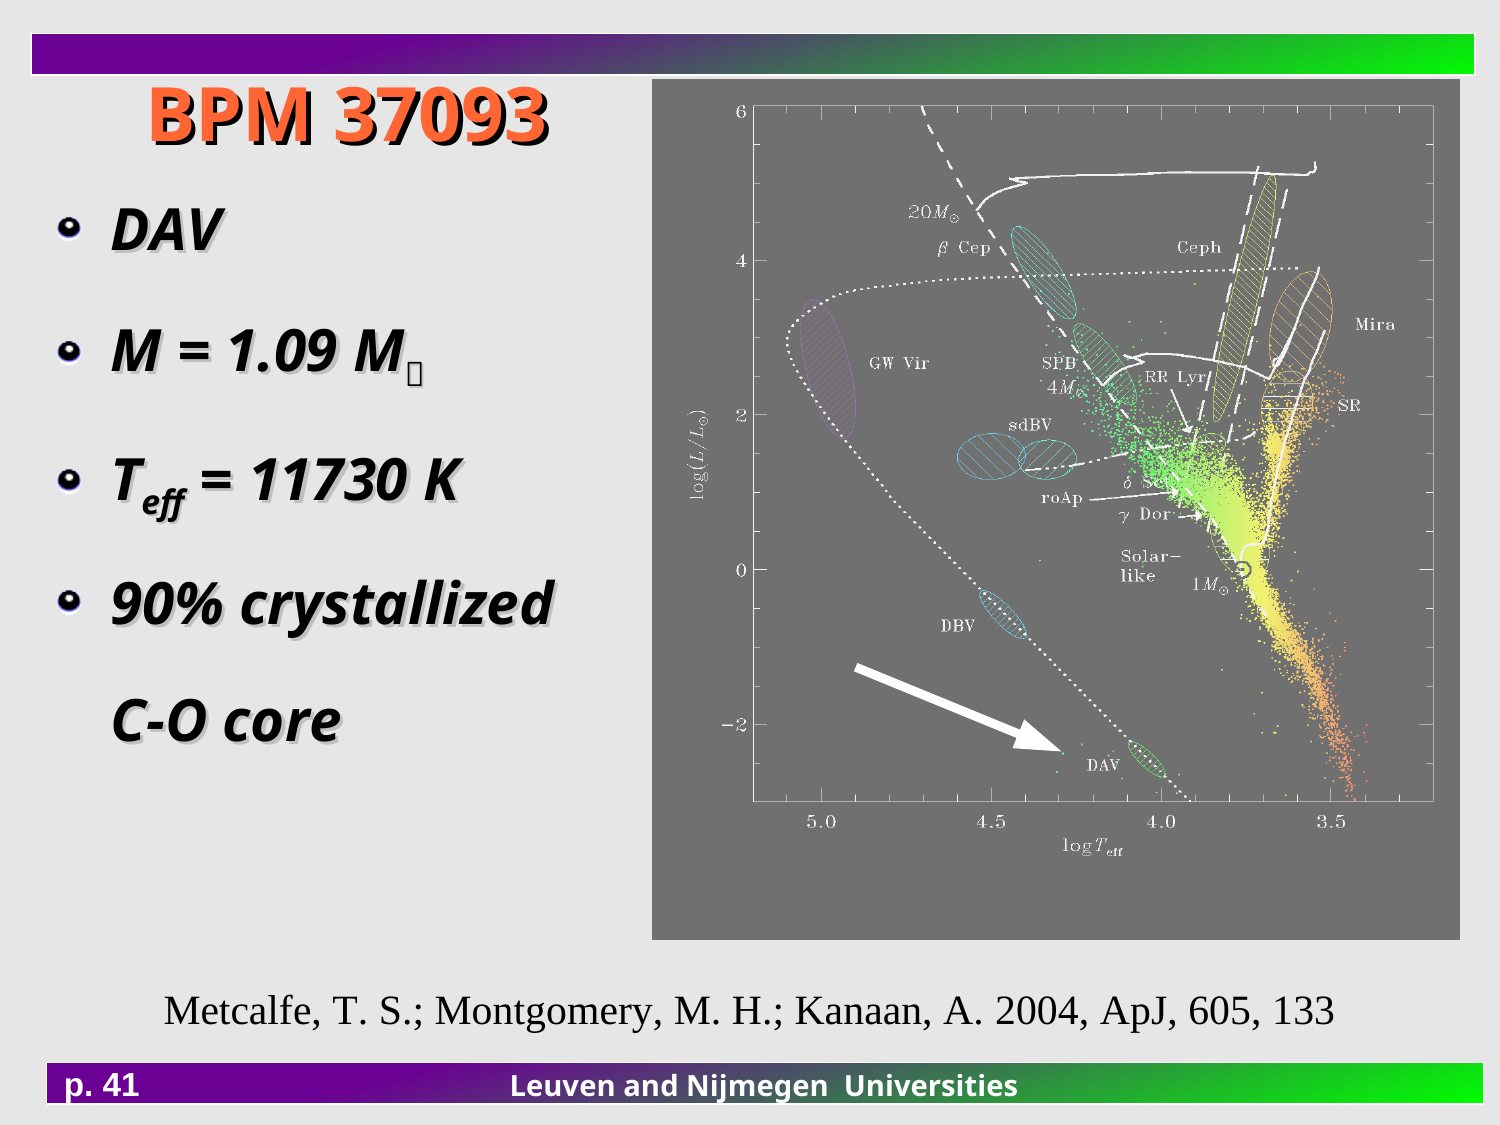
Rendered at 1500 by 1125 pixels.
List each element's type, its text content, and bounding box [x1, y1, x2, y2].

text_box Metcalfe, T. S.; Montgomery, M. H.; Kanaan, A. 2004, ApJ, 605, 133 [151, 975, 1348, 1094]
picture [652, 79, 1460, 940]
list DAV M = 1.09 M Teff = 11730 K 90% crystallized C-O core [39, 172, 810, 976]
title BPM 37093 [73, 19, 621, 172]
